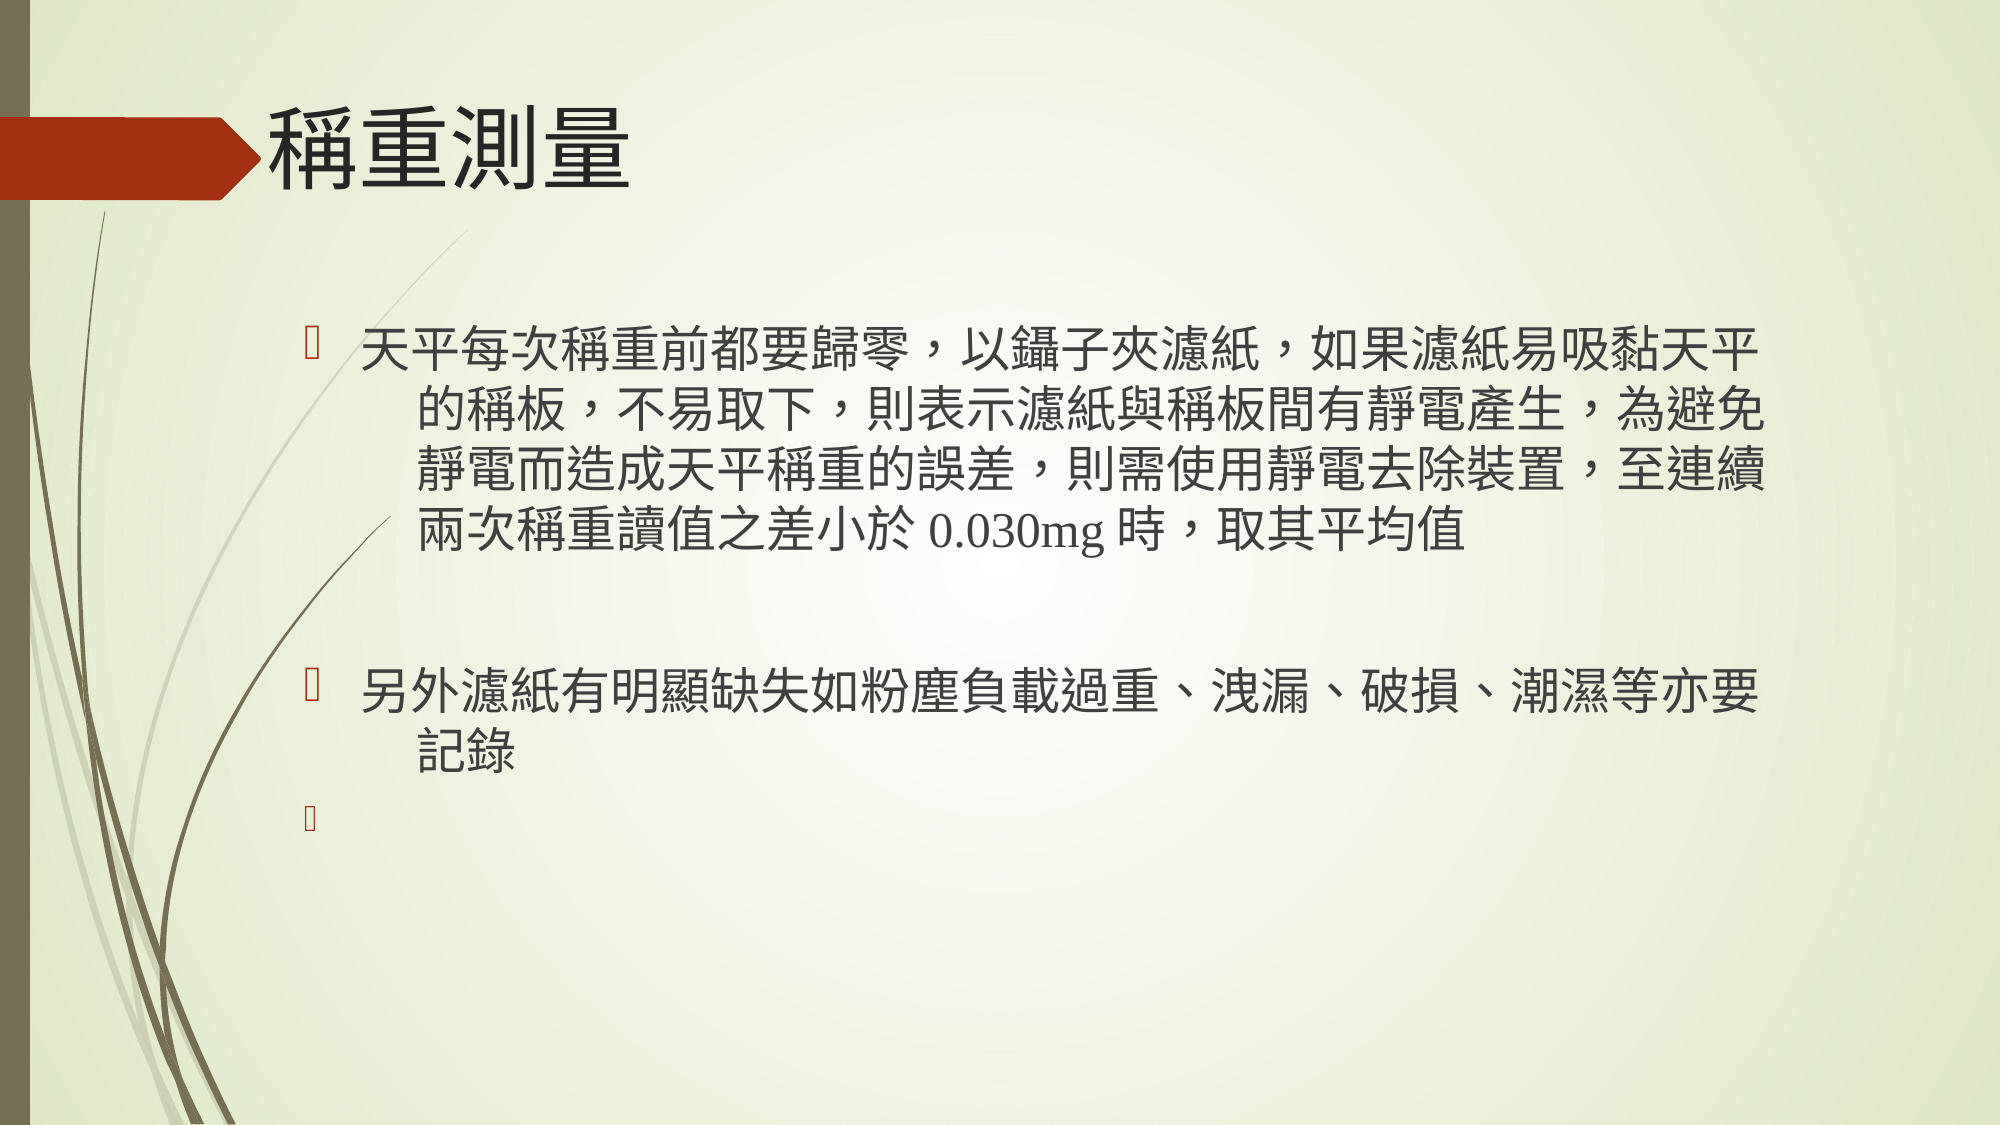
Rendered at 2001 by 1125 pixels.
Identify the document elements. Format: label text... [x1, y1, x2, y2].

title 稱重測量 [251, 82, 1714, 293]
list 天平每次稱重前都要歸零，以鑷子夾濾紙，如果濾紙易吸黏天平的稱板，不易取下，則表示濾紙與稱板間有靜電產生，為避免靜電而造成天平稱重的誤差，則需使用靜電去除裝置，至連續兩次稱重讀值之差小於0.030mg時，取其平均值 另外濾紙有明顯缺失如粉塵負載過重、洩漏、破損、潮濕等亦要記錄 [288, 310, 1822, 931]
